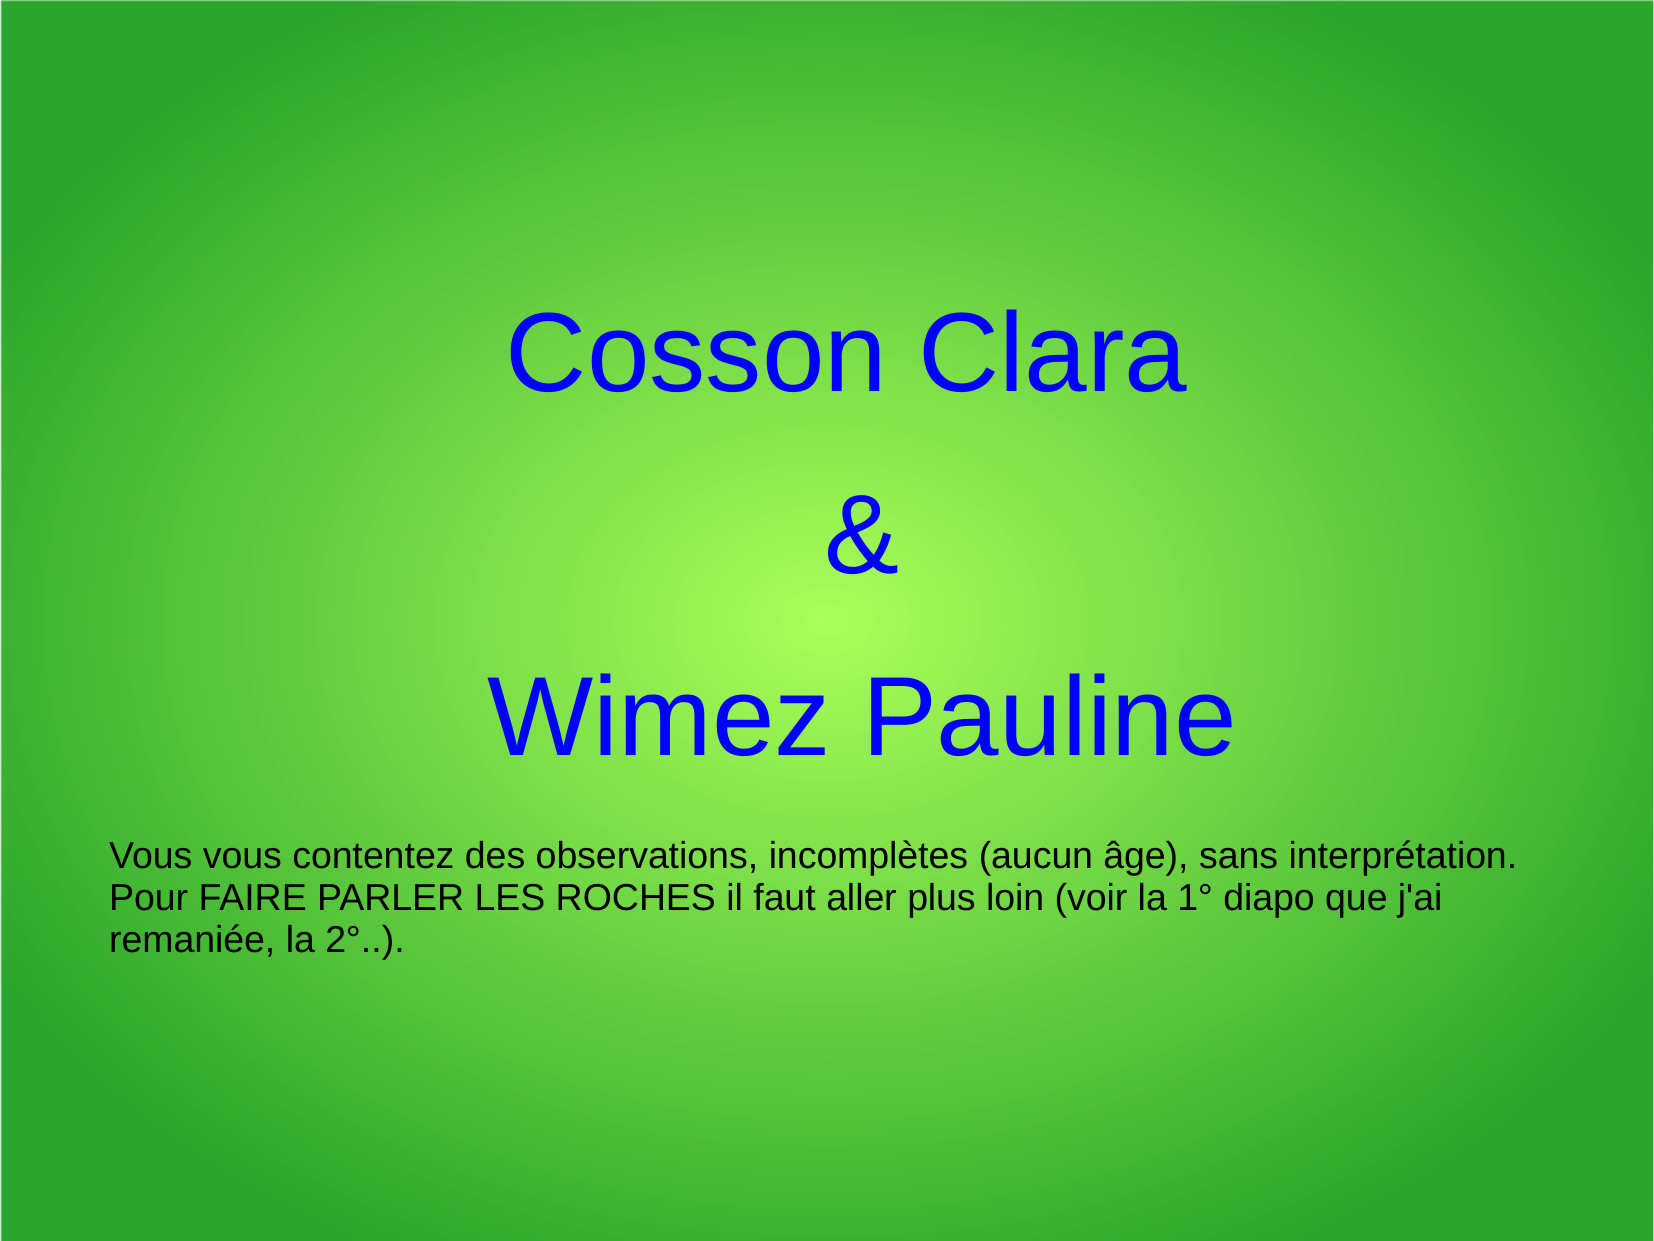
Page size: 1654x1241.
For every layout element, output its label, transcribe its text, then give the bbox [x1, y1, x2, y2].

picture [0, 0, 1654, 1241]
list Cosson Clara & Wimez Pauline [82, 290, 1571, 1010]
text_box Vous vous contentez des observations, incomplètes (aucun âge), sans interprétation. Pour FAIRE PARLER LES ROCHES il faut aller plus loin (voir la 1° diapo que j'ai remaniée, la 2°..). [94, 826, 1583, 968]
